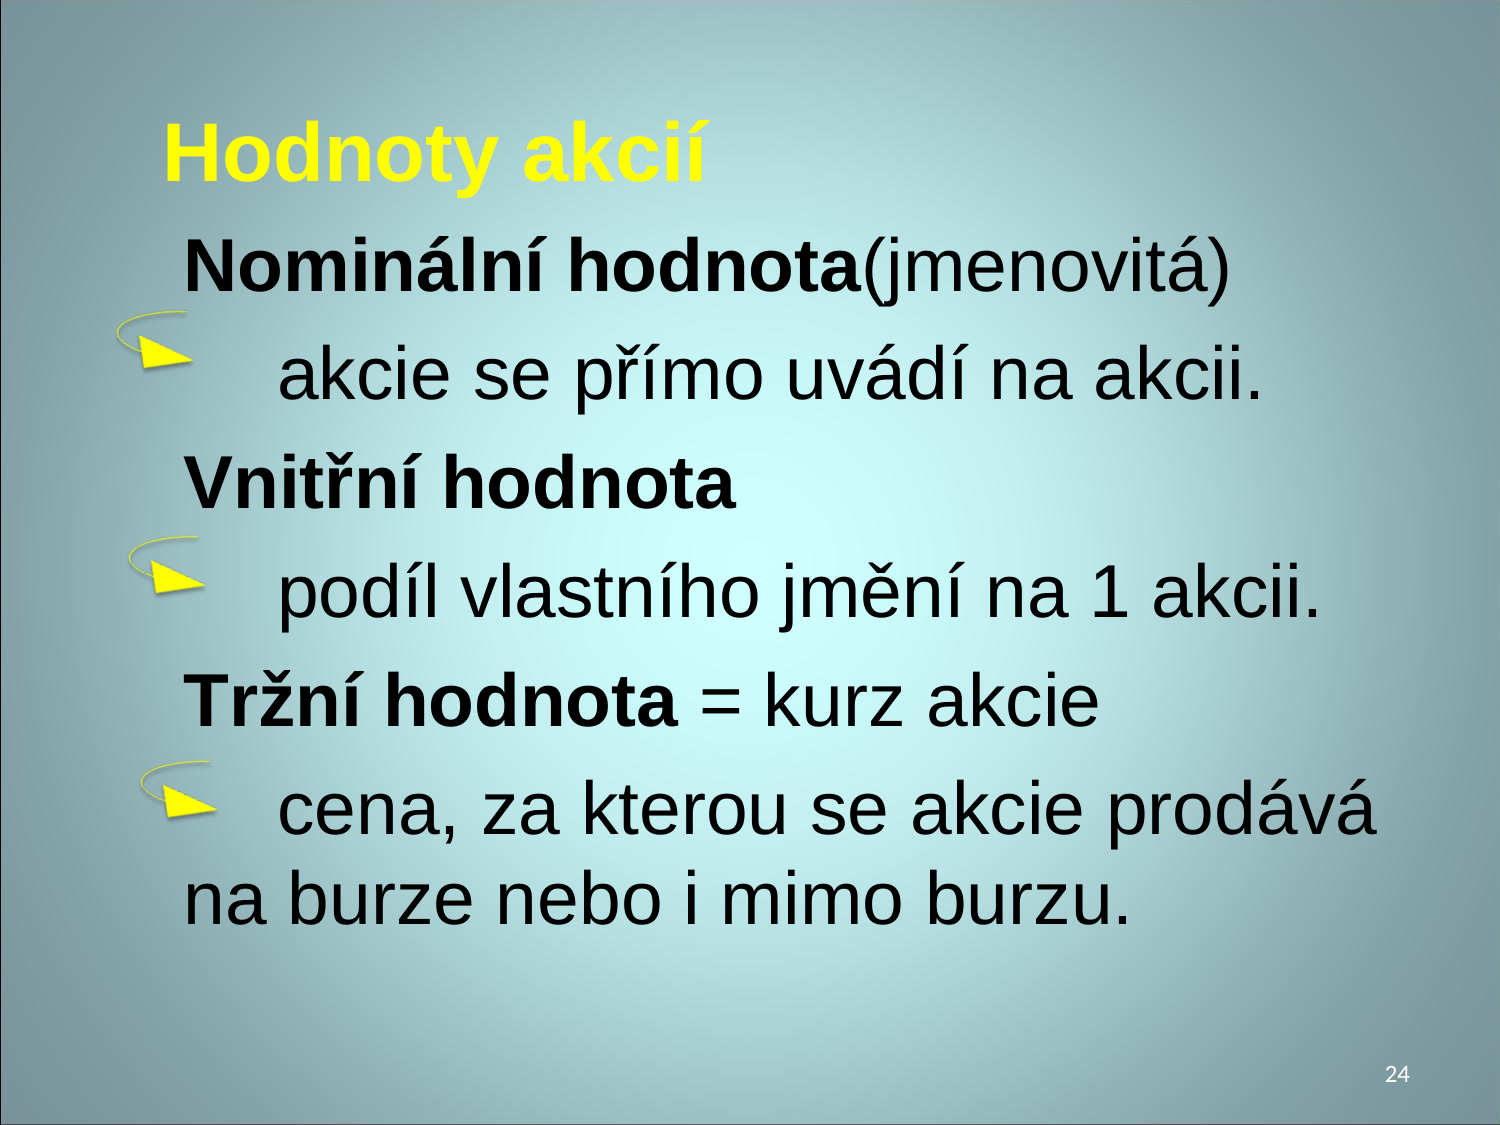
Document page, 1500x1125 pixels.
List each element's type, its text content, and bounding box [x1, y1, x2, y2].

picture [0, 0, 1500, 1125]
list Hodnoty akcií Nominální hodnota(jmenovitá) akcie se přímo uvádí na akcii. Vnitřní hodnota podíl vlastního jmění na 1 akcii. Tržní hodnota = kurz akcie cena, za kterou se akcie prodává na burze nebo i mimo burzu. [112, 90, 1463, 1071]
text_box <číslo> [1074, 1042, 1426, 1103]
